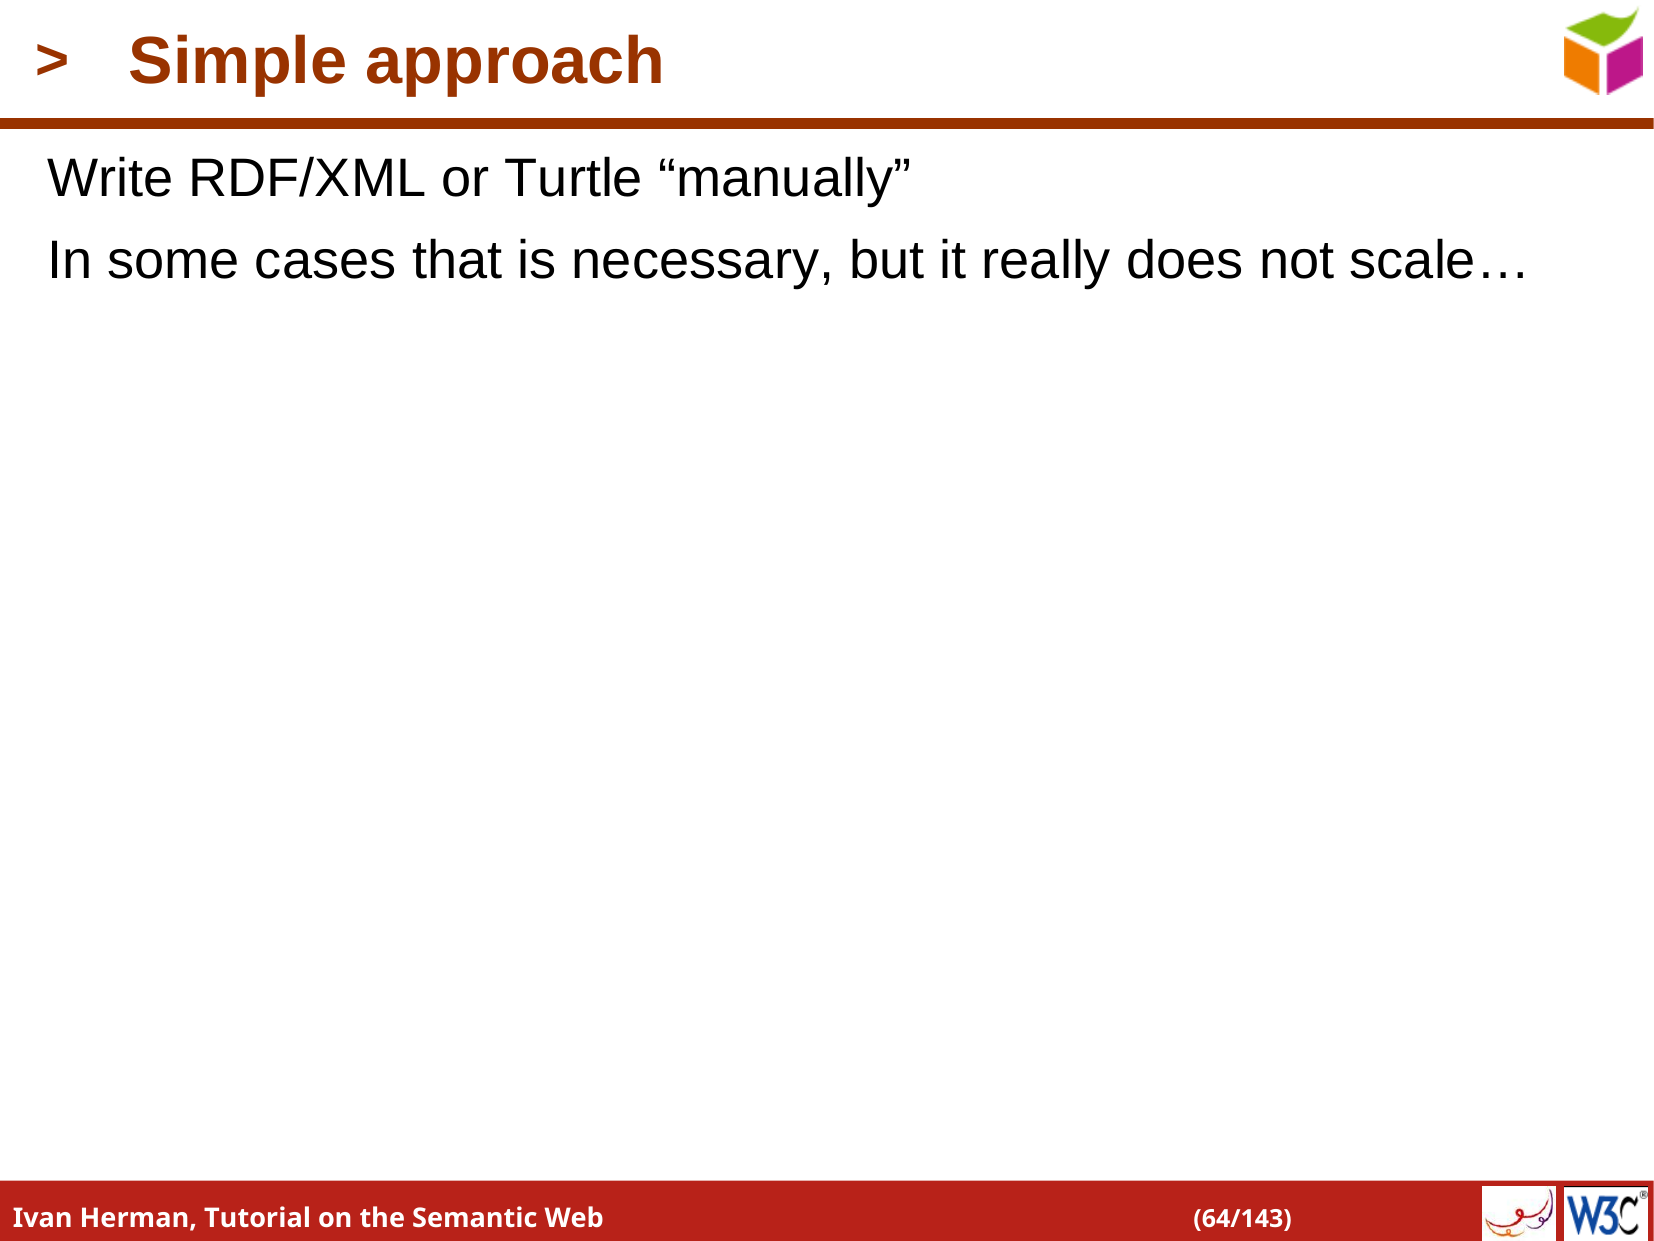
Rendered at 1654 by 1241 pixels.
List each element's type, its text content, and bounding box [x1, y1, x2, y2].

picture [1564, 1186, 1648, 1241]
title Simple approach [93, 7, 1493, 111]
picture [1564, 5, 1643, 95]
picture [1482, 1186, 1556, 1241]
list Write RDF/XML or Turtle “manually” In some cases that is necessary, but it really does not scale… [29, 147, 1624, 1119]
